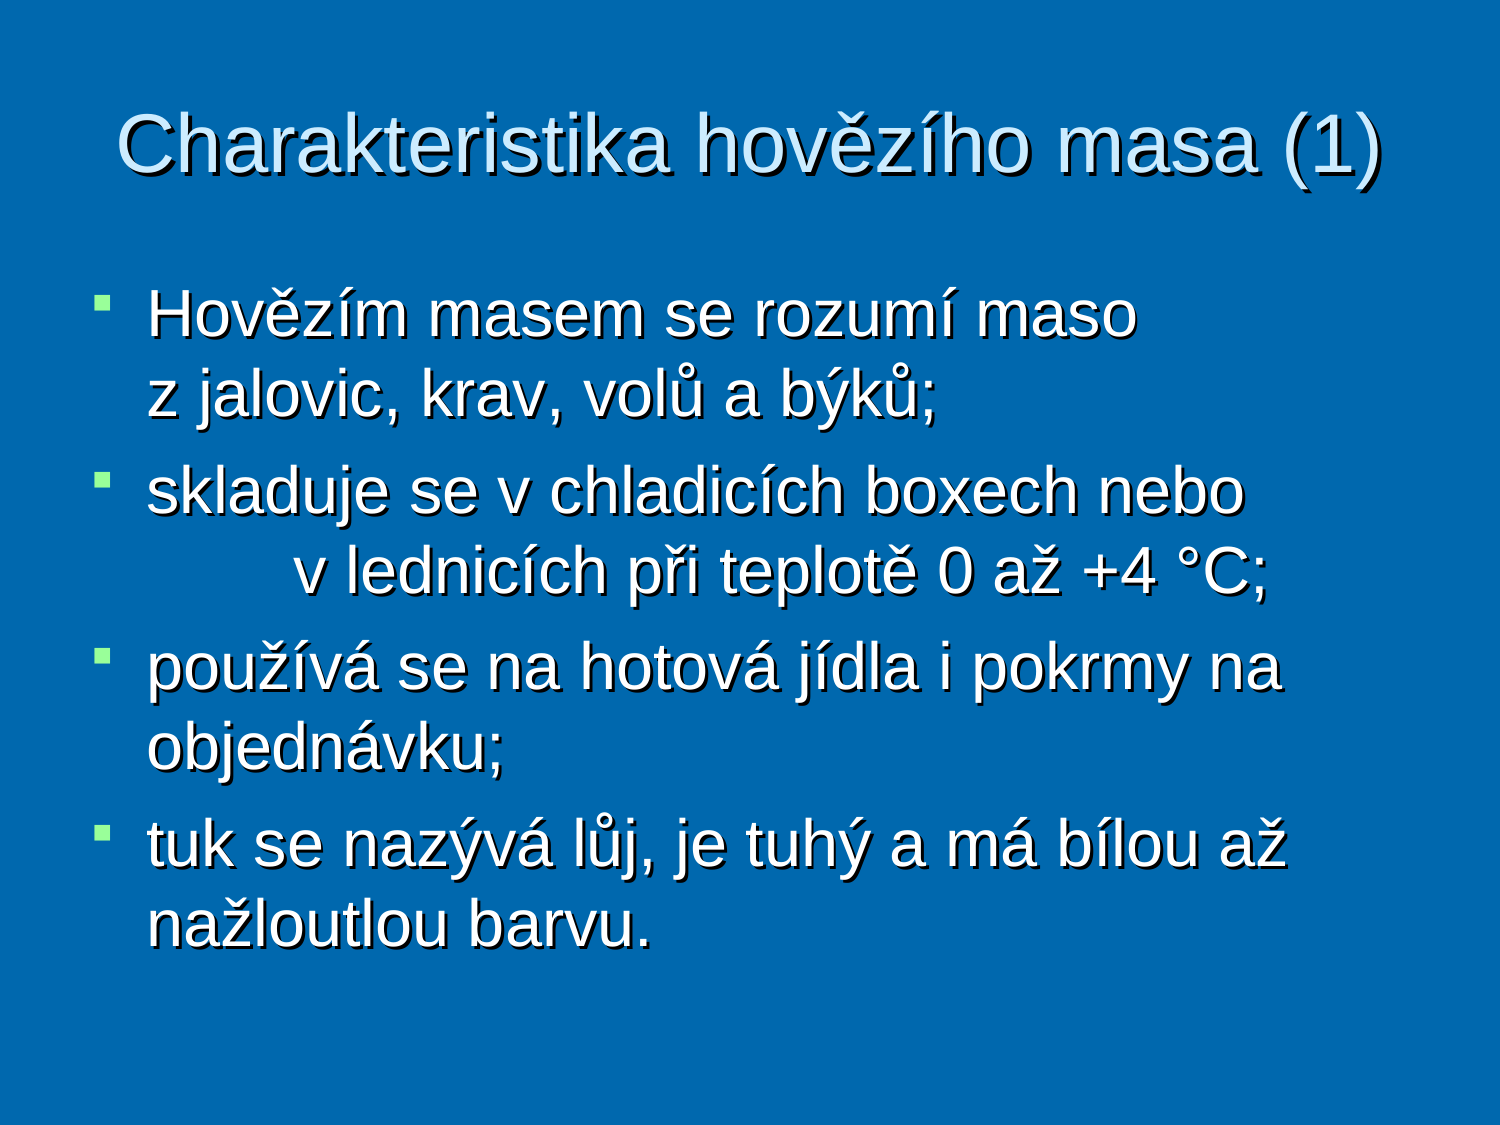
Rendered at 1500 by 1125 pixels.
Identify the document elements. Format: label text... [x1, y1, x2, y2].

title Charakteristika hovězího masa (1) [75, 45, 1426, 233]
list Hovězím masem se rozumí maso z jalovic, krav, volů a býků; skladuje se v chladicích boxech nebo v lednicích při teplotě 0 až +4 °C; používá se na hotová jídla i pokrmy na objednávku; tuk se nazývá lůj, je tuhý a má bílou až nažloutlou barvu. [75, 262, 1426, 1006]
